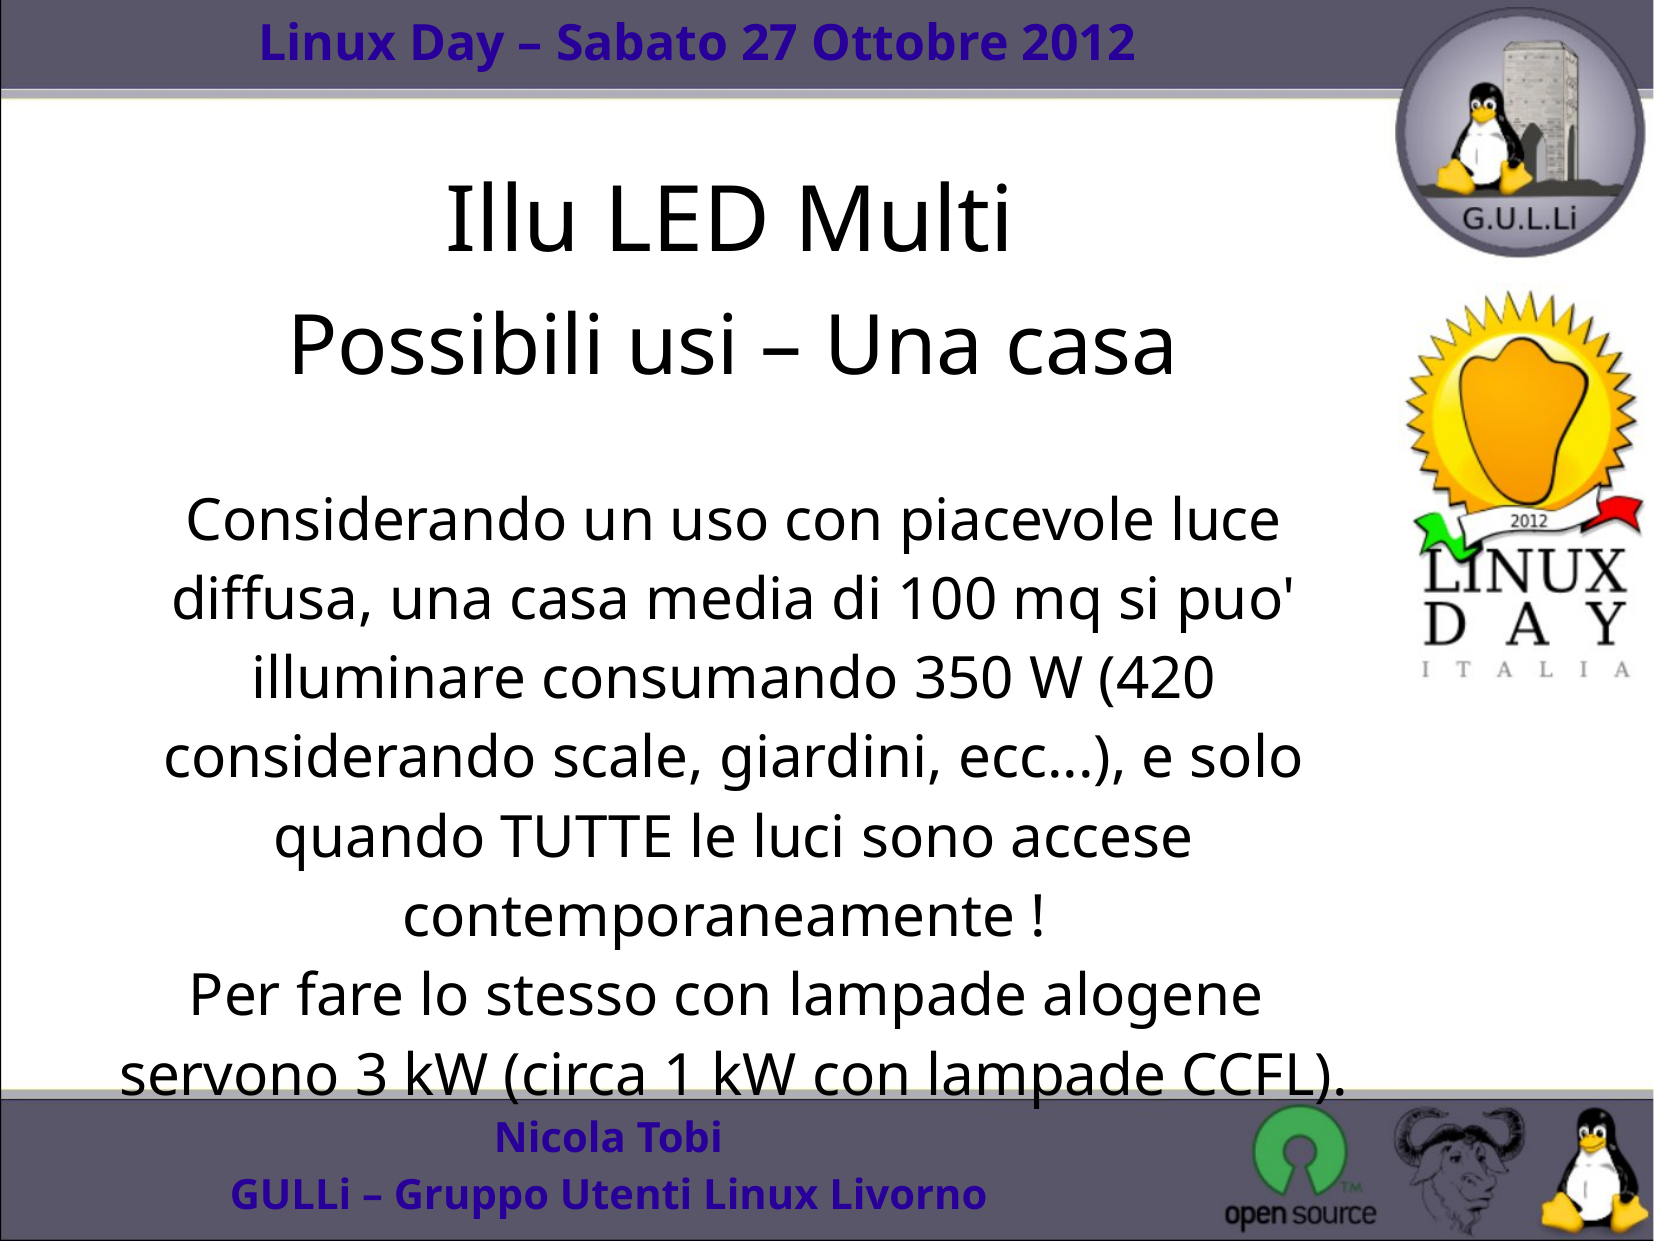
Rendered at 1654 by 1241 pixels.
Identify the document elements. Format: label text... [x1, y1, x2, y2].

picture [1072, 1082, 1087, 1091]
picture [949, 1082, 964, 1091]
picture [313, 1082, 331, 1091]
picture [623, 1082, 638, 1091]
picture [849, 1082, 867, 1091]
title Illu LED Multi [82, 112, 1378, 320]
subtitle Possibili usi – Una casa Considerando un uso con piacevole luce diffusa, una casa media di 100 mq si puo' illuminare consumando 350 W (420 considerando scale, giardini, ecc...), e solo quando TUTTE le luci sono accese contemporaneamente ! Per fare lo stesso con lampade alogene servono 3 kW (circa 1 kW con lampade CCFL). [85, 315, 1382, 1082]
text_box Nicola Tobi GULLi – Gruppo Utenti Linux Livorno [0, 1100, 1218, 1241]
text_box Linux Day – Sabato 27 Ottobre 2012 [0, 0, 1395, 97]
picture [1039, 1082, 1056, 1091]
picture [1106, 1082, 1123, 1091]
picture [242, 1082, 260, 1091]
picture [0, 0, 1654, 1241]
picture [215, 1082, 220, 1090]
picture [511, 1082, 1034, 1100]
